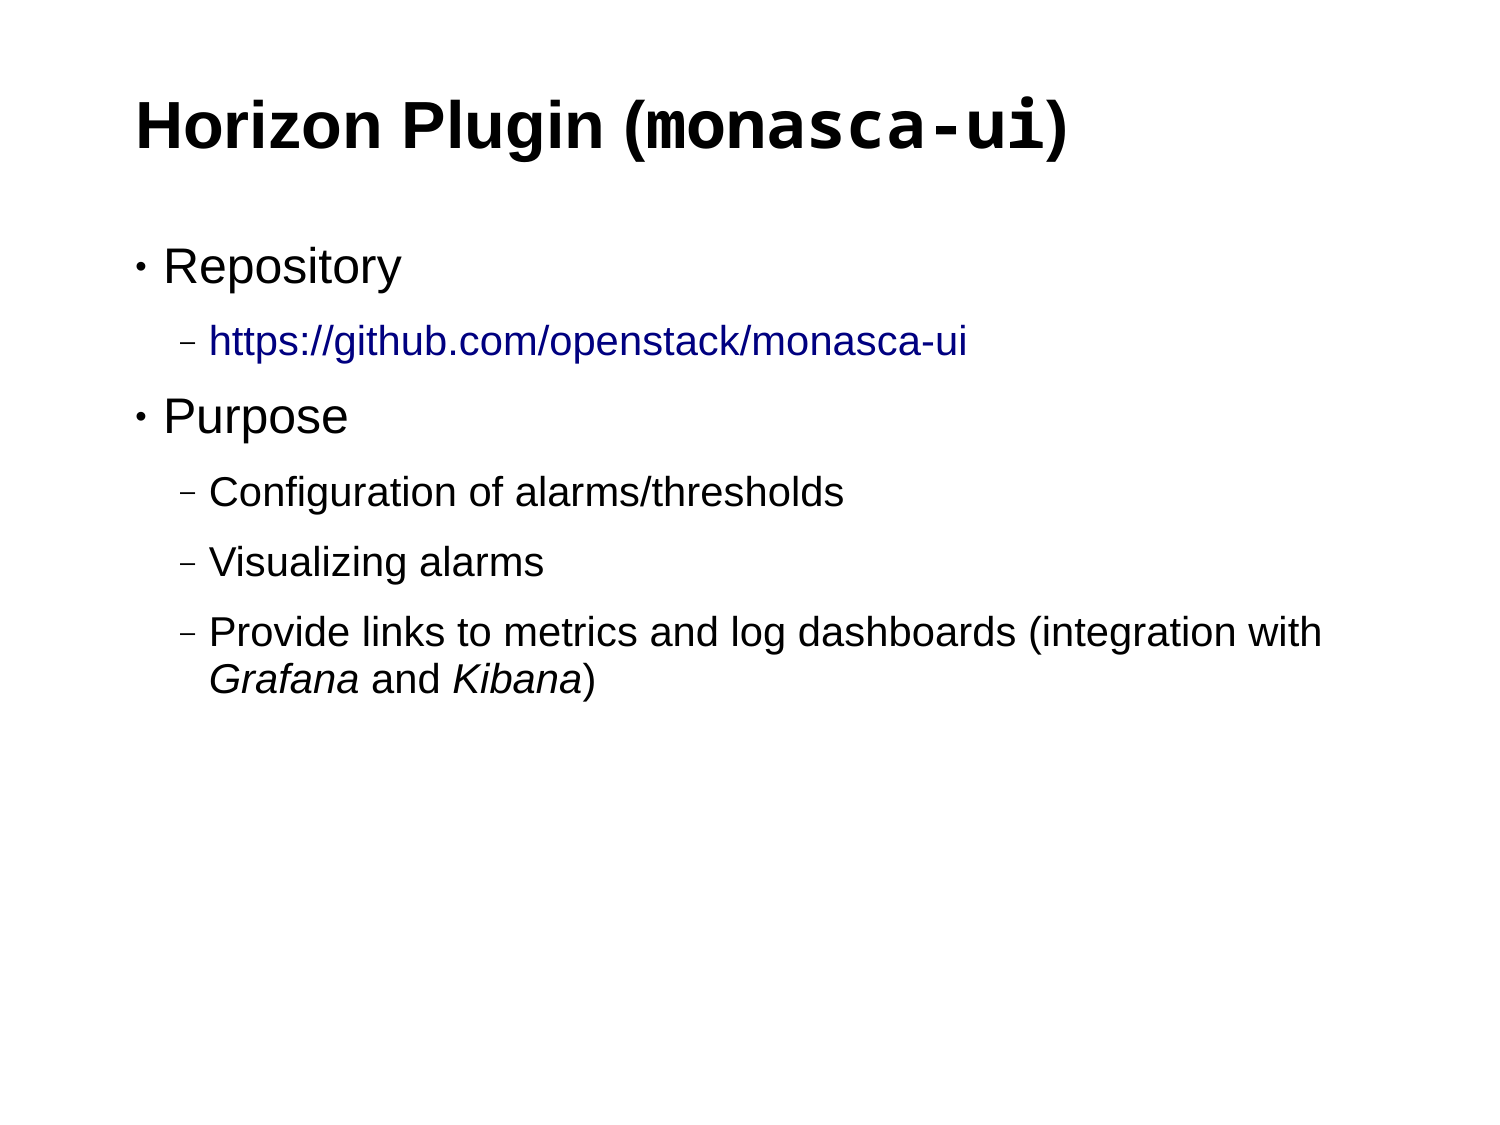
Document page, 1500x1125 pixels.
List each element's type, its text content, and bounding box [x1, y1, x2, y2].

title Horizon Plugin (monasca-ui) [135, 41, 1372, 204]
list Repository https://github.com/openstack/monasca-ui Purpose Configuration of alarms/thresholds Visualizing alarms Provide links to metrics and log dashboards (integration with Grafana and Kibana) [135, 238, 1372, 892]
